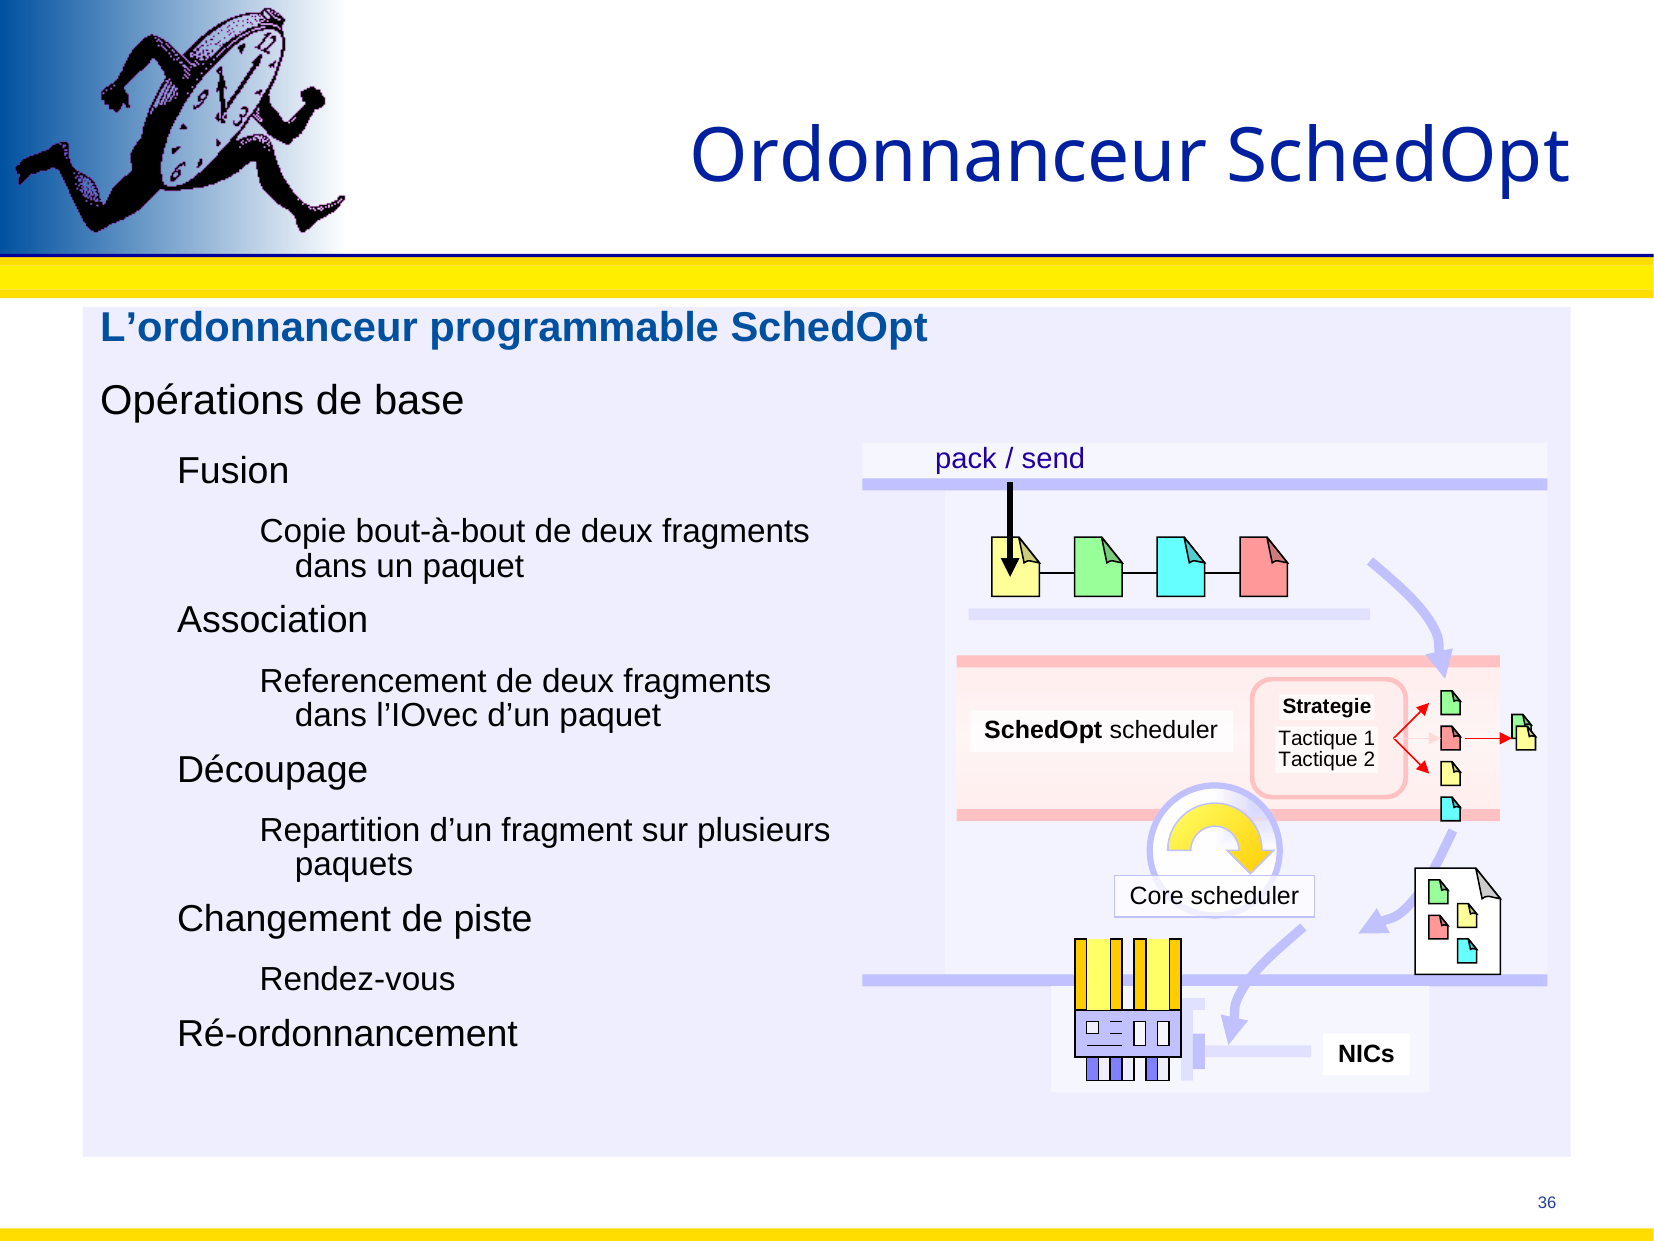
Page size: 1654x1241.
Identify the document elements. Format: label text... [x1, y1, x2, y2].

title Ordonnanceur SchedOpt [372, 49, 1571, 257]
text_box NICs [1323, 1033, 1410, 1075]
text_box pack / send [932, 442, 1089, 478]
text_box Strategie [1279, 694, 1375, 720]
text_box Core scheduler [1114, 875, 1315, 918]
text_box [862, 442, 1548, 1093]
text_box SchedOpt scheduler [969, 710, 1234, 752]
text_box Tactique 1 Tactique 2 [1275, 726, 1379, 774]
list L’ordonnanceur programmable SchedOpt Opérations de base Fusion Copie bout-à-bout de deux fragments dans un paquet Association Referencement de deux fragments dans l’IOvec d’un paquet Découpage Repartition d’un fragment sur plusieurs paquets Changement de piste Rendez-vous Ré-ordonnancement [82, 306, 1571, 1157]
picture [14, 0, 353, 245]
